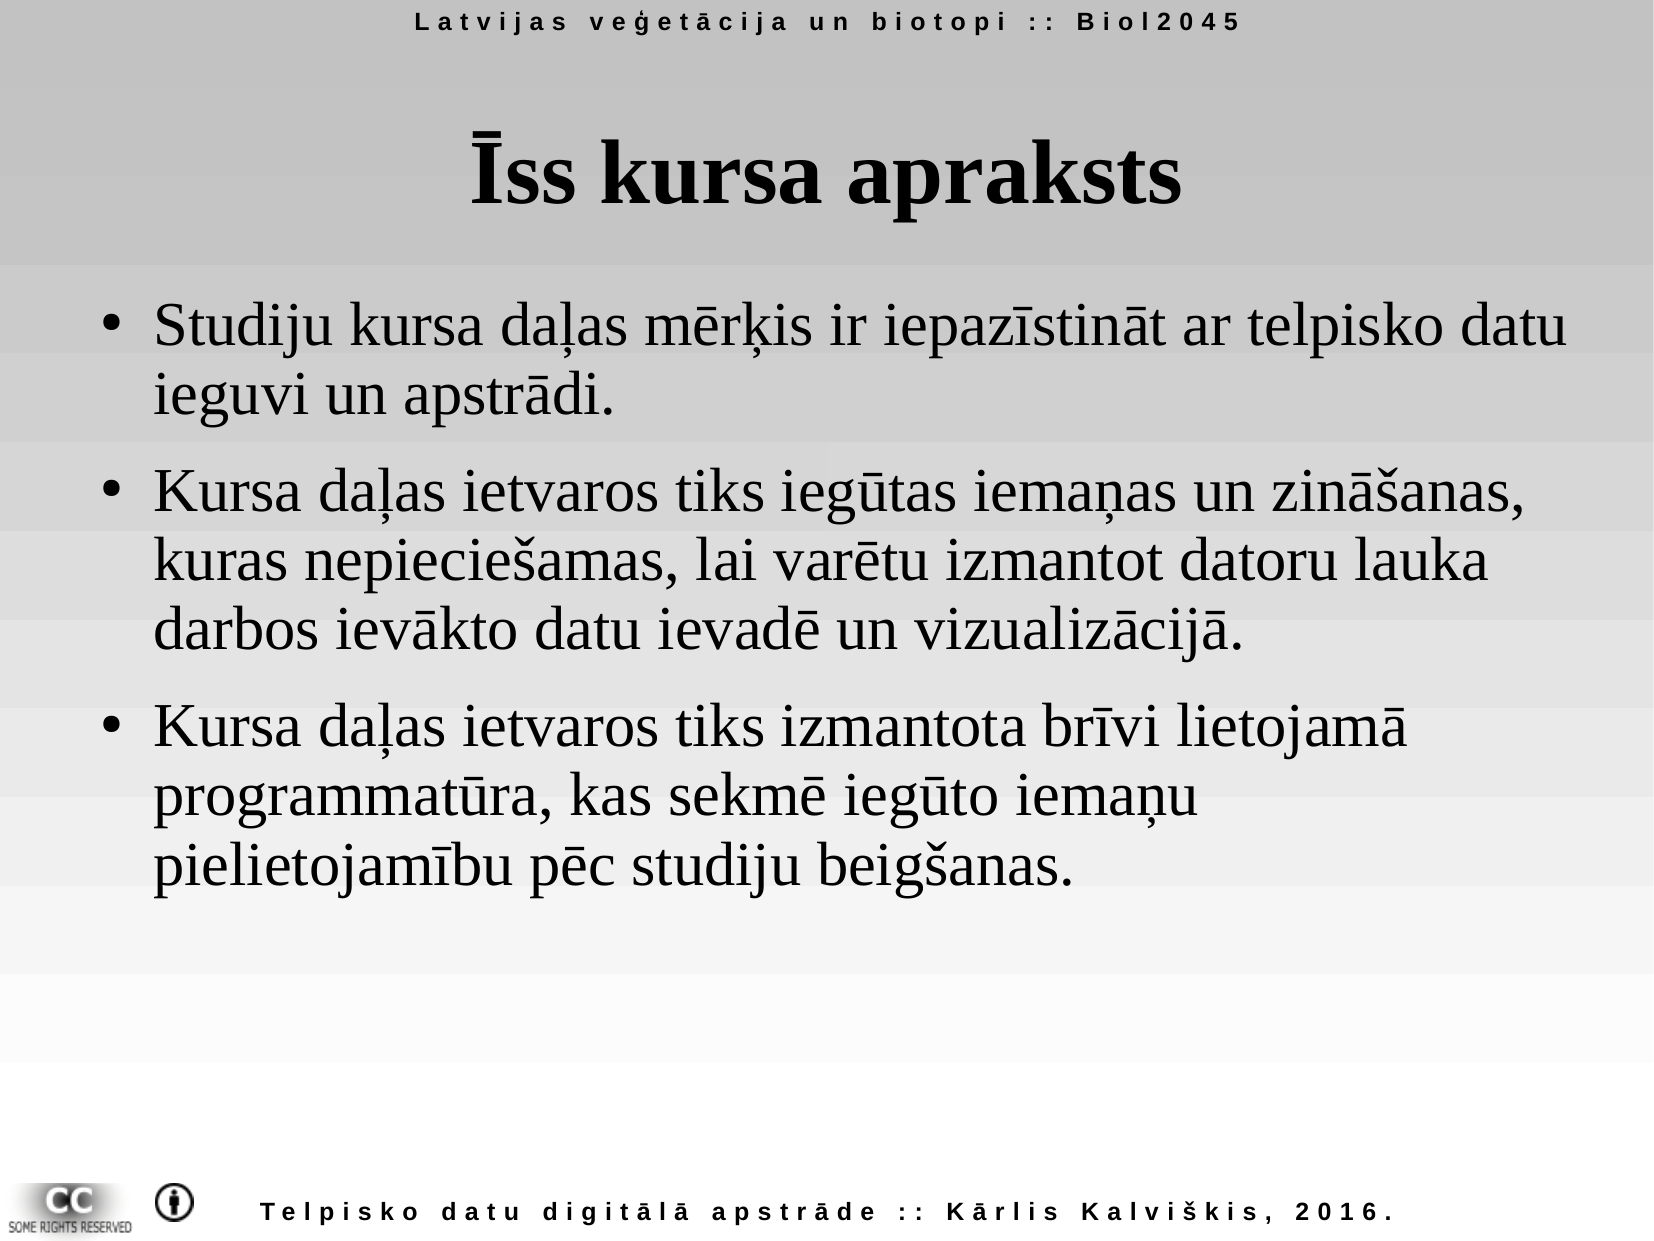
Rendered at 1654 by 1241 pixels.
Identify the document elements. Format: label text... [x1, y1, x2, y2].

picture [0, 0, 1654, 1241]
title Īss kursa apraksts [29, 49, 1625, 296]
list Studiju kursa daļas mērķis ir iepazīstināt ar telpisko datu ieguvi un apstrādi. Kursa daļas ietvaros tiks iegūtas iemaņas un zināšanas, kuras nepieciešamas, lai varētu izmantot datoru lauka darbos ievākto datu ievadē un vizualizācijā. Kursa daļas ietvaros tiks izmantota brīvi lietojamā programmatūra, kas sekmē iegūto iemaņu pielietojamību pēc studiju beigšanas. [82, 289, 1571, 1113]
